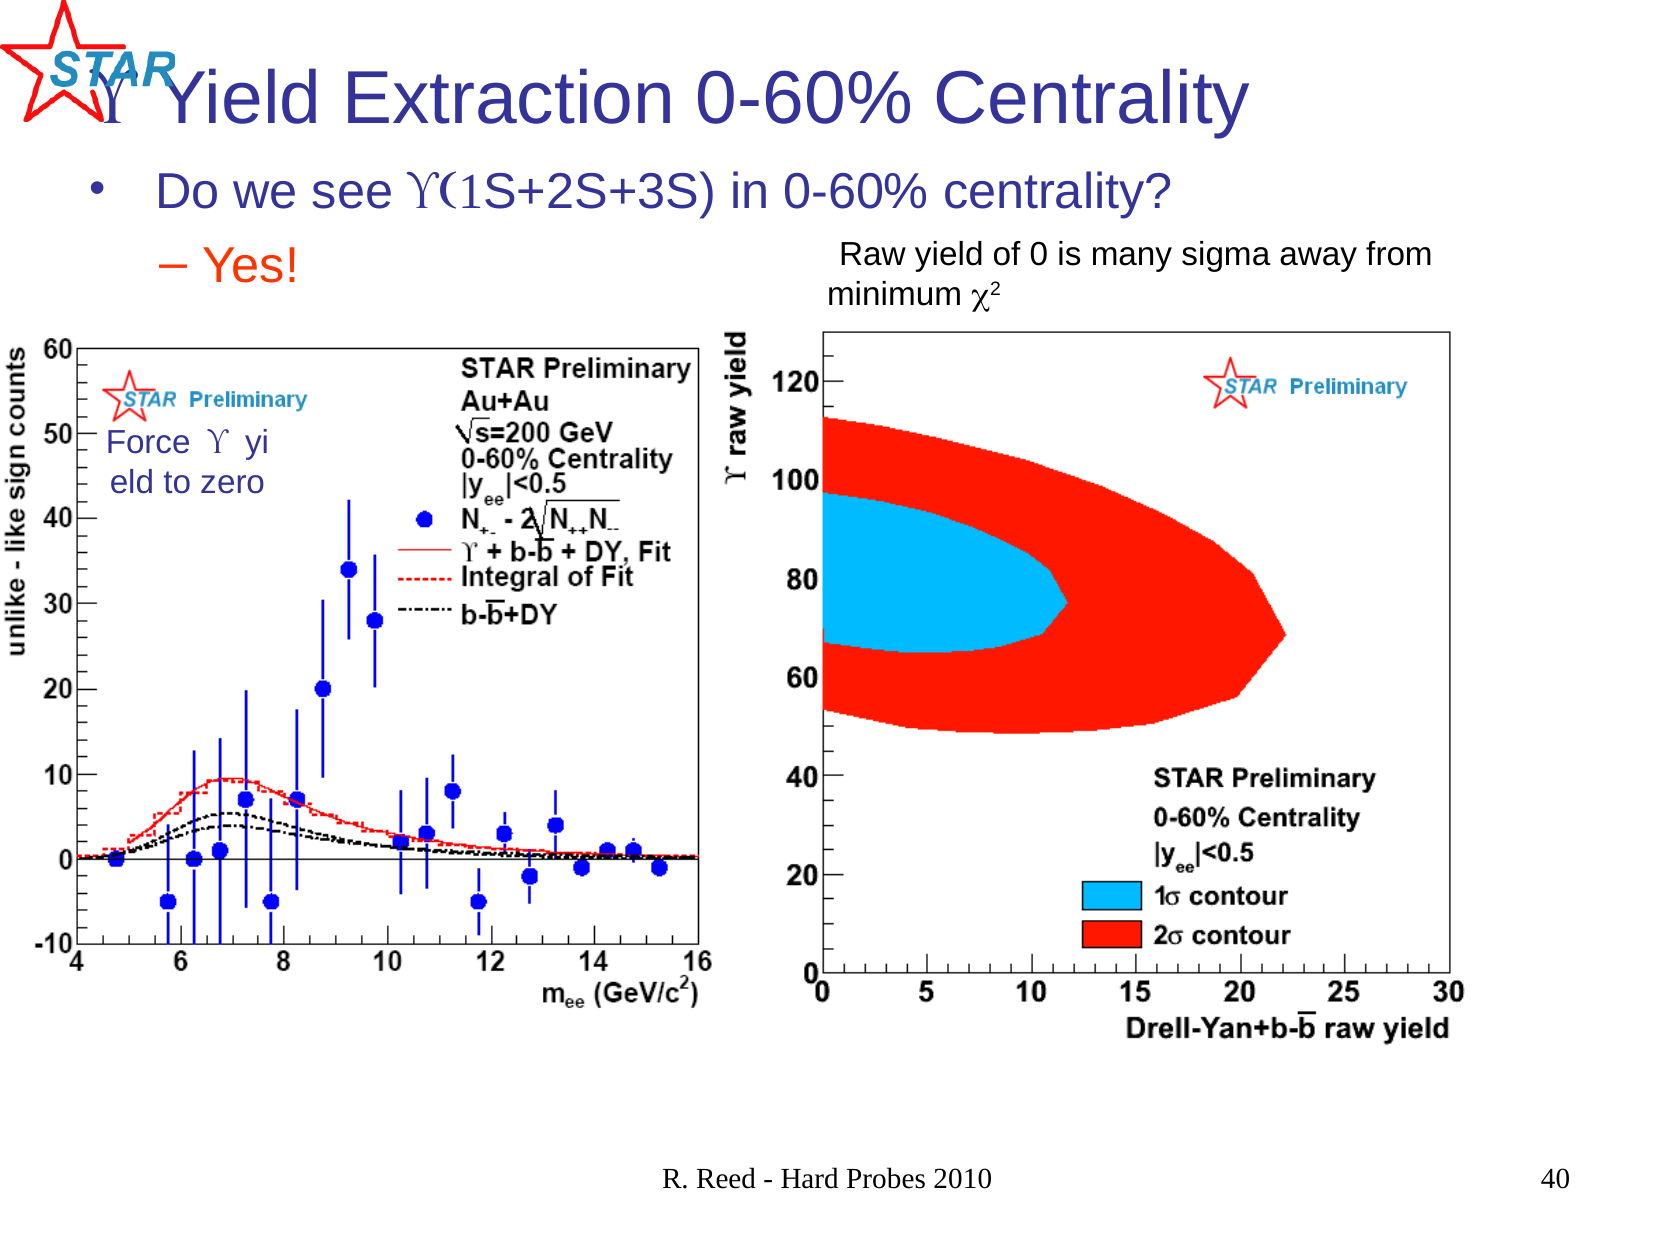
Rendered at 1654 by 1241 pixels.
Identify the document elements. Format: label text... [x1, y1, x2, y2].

text_box Do we see S+2S+3S) in 0-60% centrality? Yes! [74, 150, 1463, 301]
chart [0, 275, 775, 1019]
picture [99, 362, 313, 425]
picture [0, 0, 175, 122]
title  Yield Extraction 0-60% Centrality [75, 0, 1426, 150]
text_box Forceyield to zero [87, 412, 288, 508]
text_box Raw yield of 0 is many sigma away from minimum 2 [812, 224, 1538, 321]
picture [712, 312, 1476, 1048]
